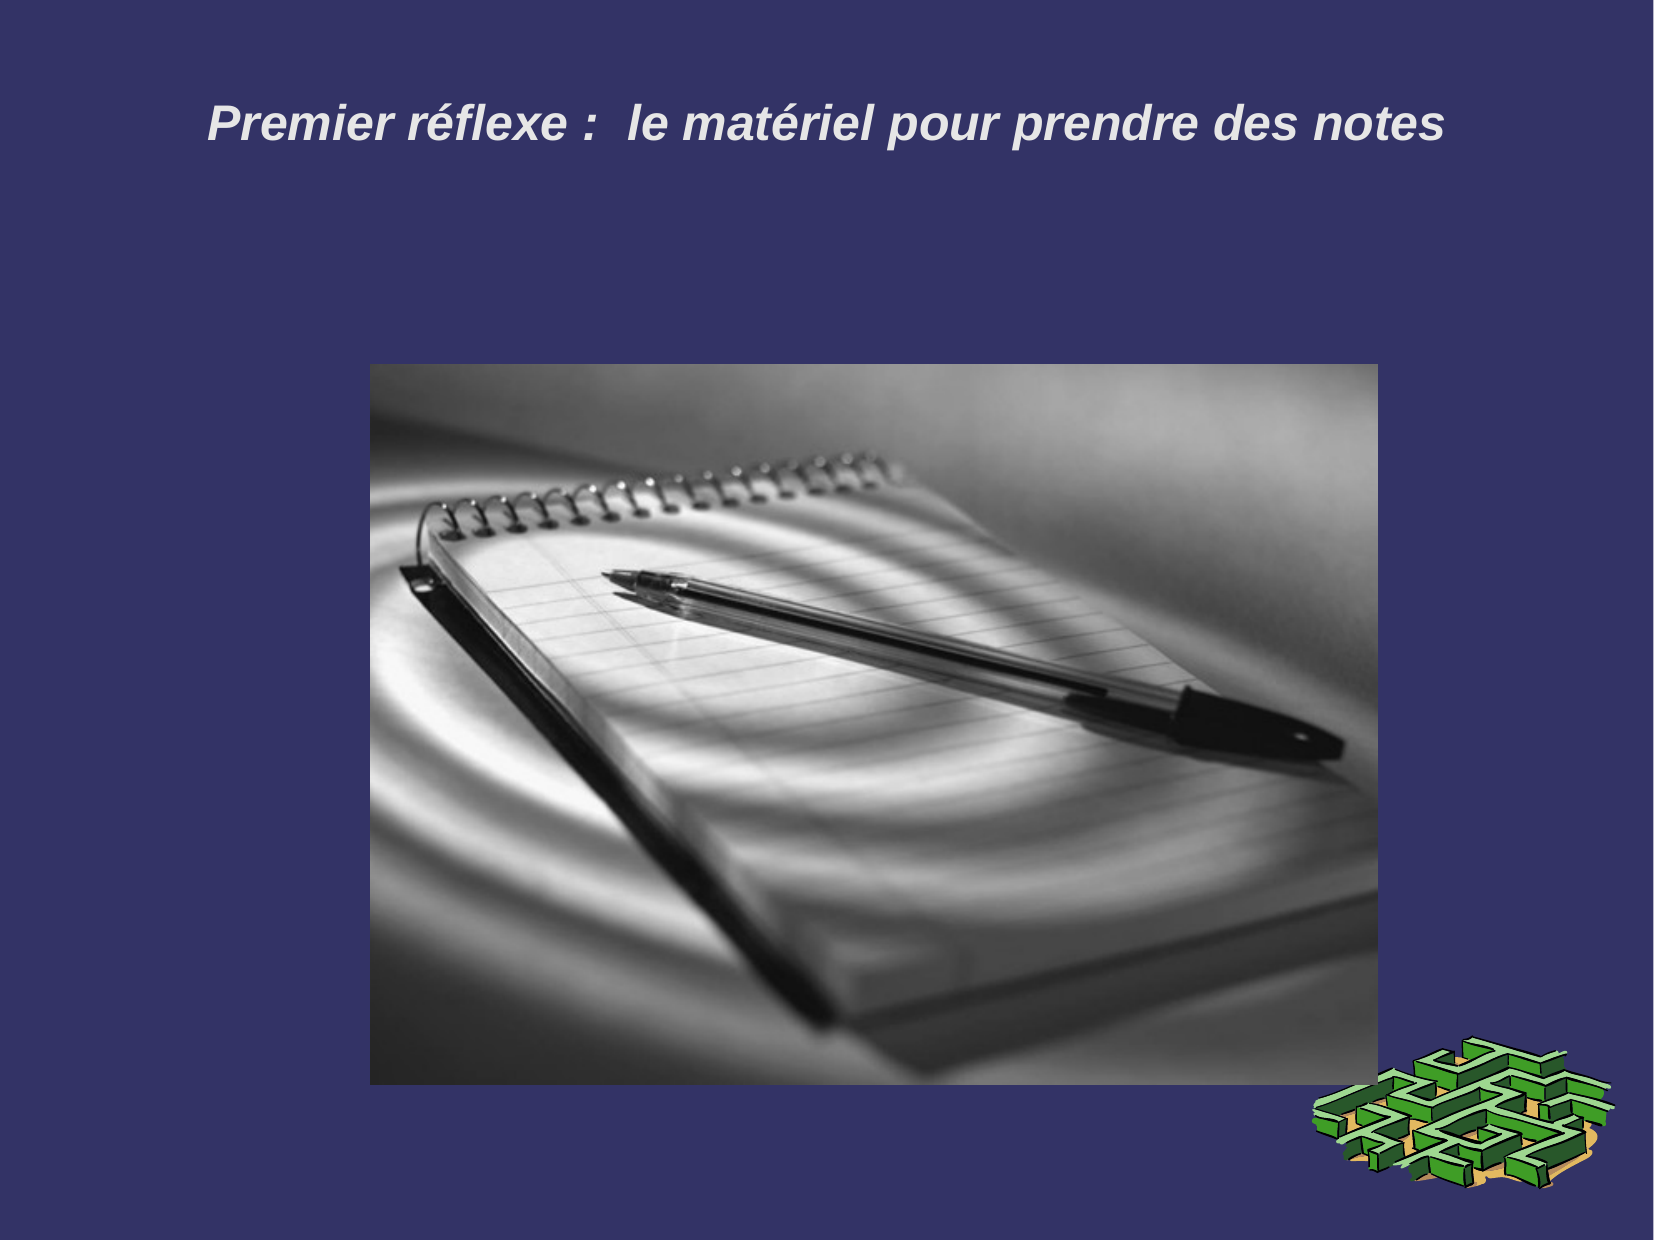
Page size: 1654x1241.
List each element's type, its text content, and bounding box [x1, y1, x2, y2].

picture [370, 364, 1378, 1085]
title Premier réflexe : le matériel pour prendre des notes [121, 19, 1534, 227]
